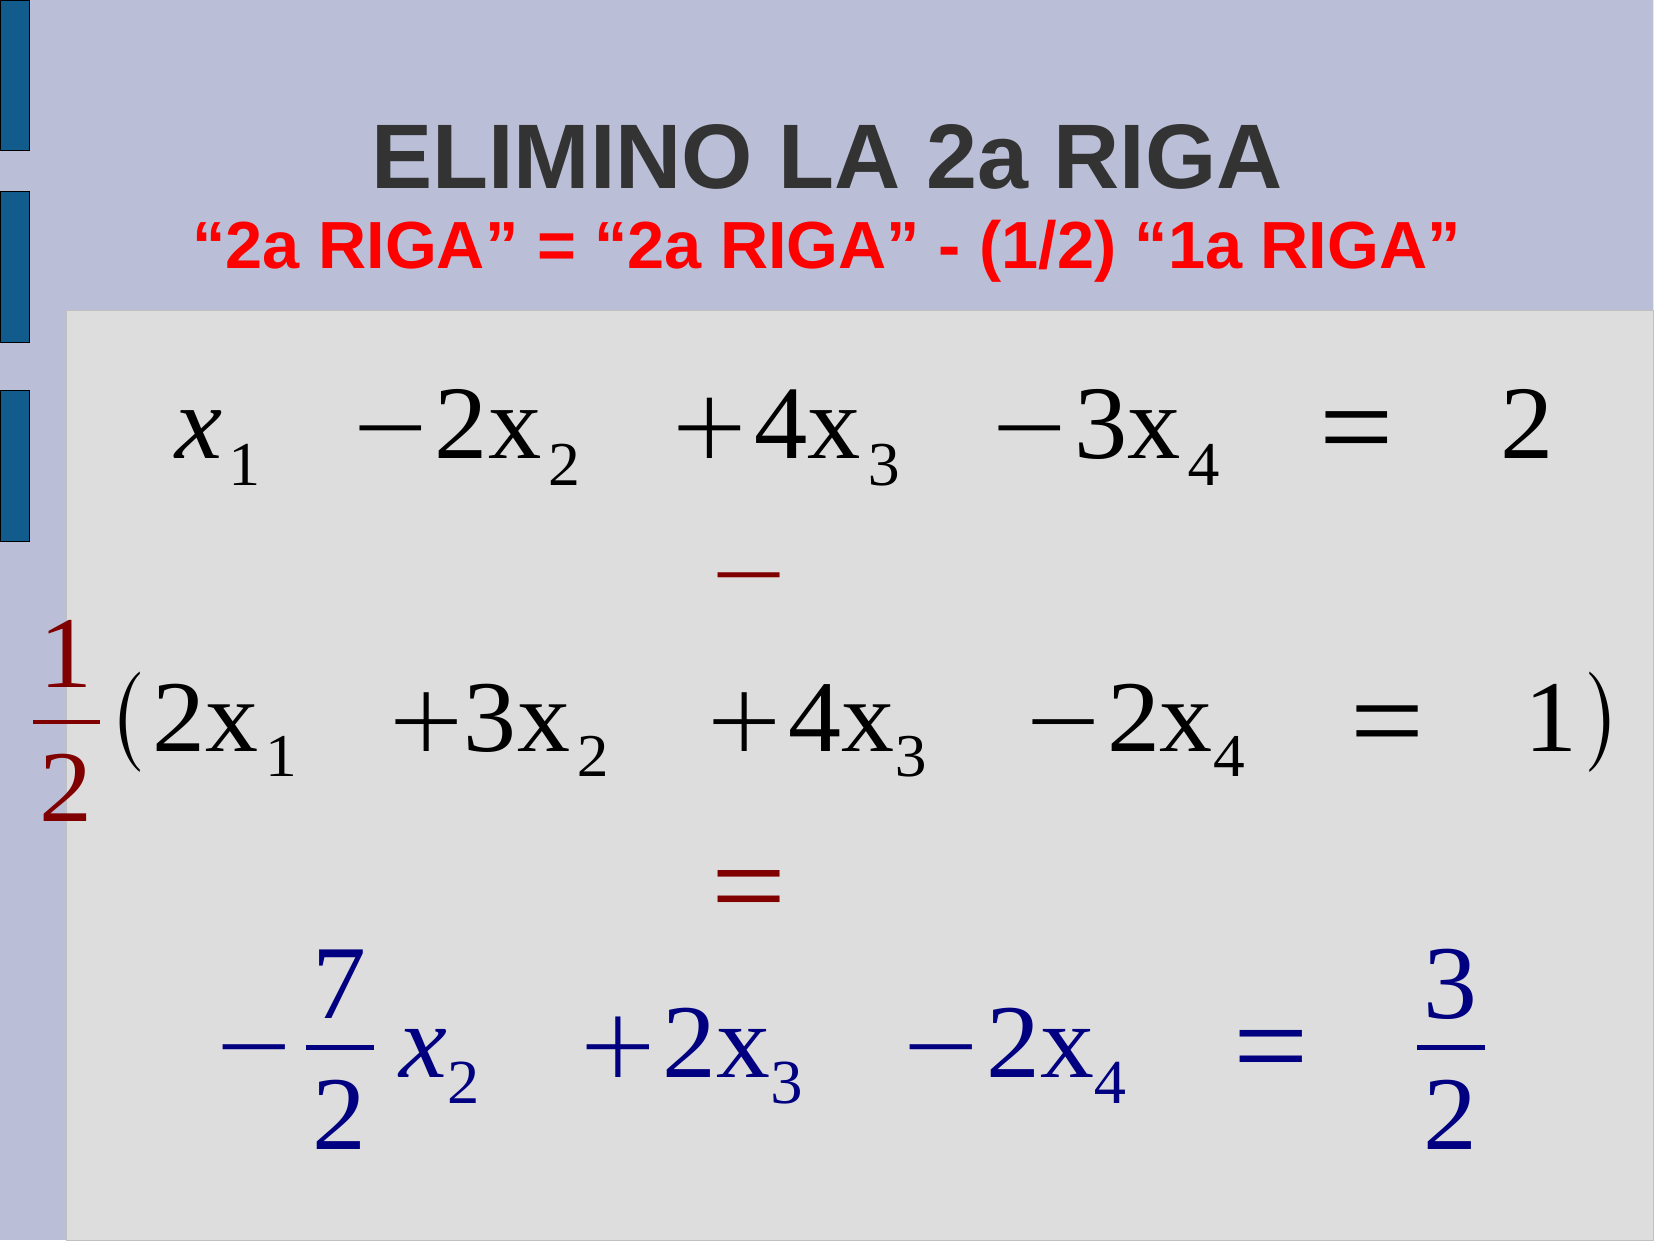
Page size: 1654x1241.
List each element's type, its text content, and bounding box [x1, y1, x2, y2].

chart [0, 513, 1643, 1178]
title ELIMINO LA 2a RIGA “2a RIGA” = “2a RIGA” - (1/2) “1a RIGA” [121, 98, 1534, 291]
chart [141, 354, 1579, 498]
